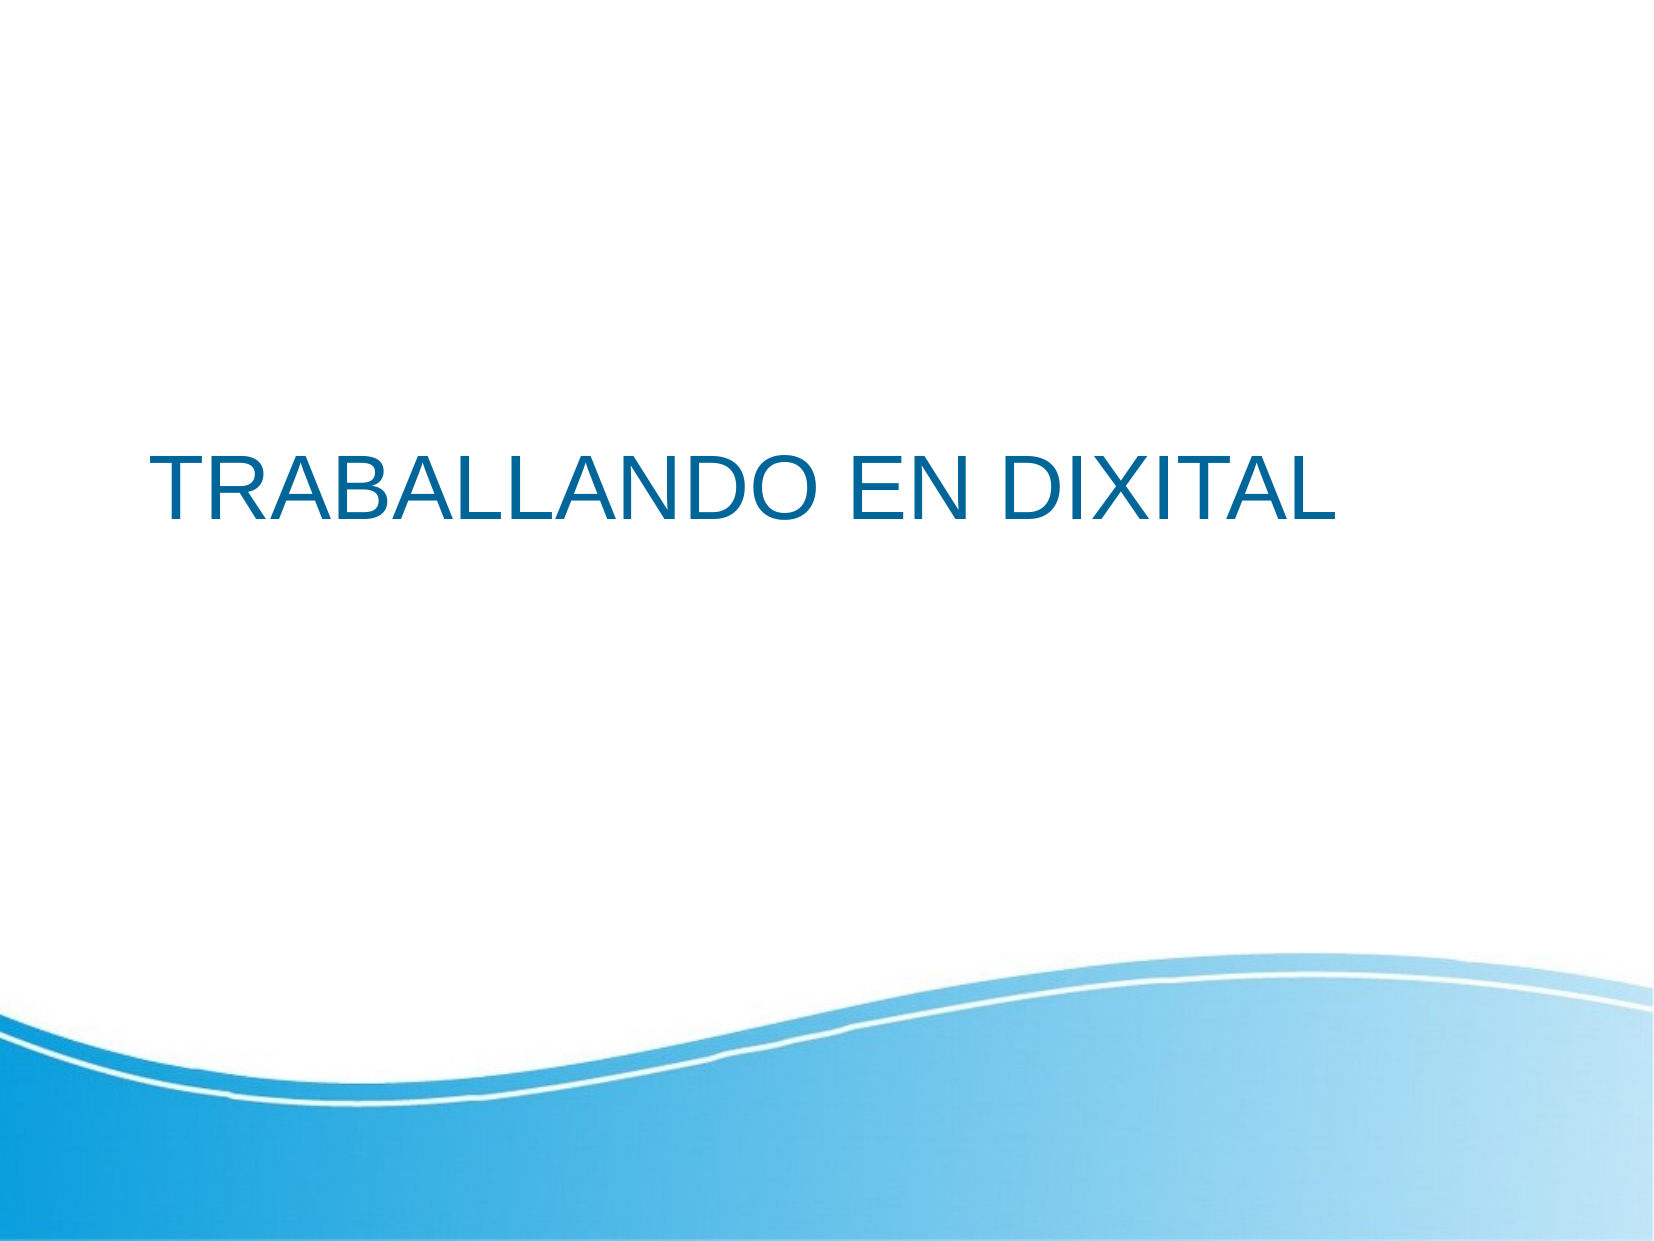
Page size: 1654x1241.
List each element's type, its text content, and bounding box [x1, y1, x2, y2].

picture [0, 952, 1654, 1241]
title TRABALLANDO EN DIXITAL [0, 384, 1489, 592]
